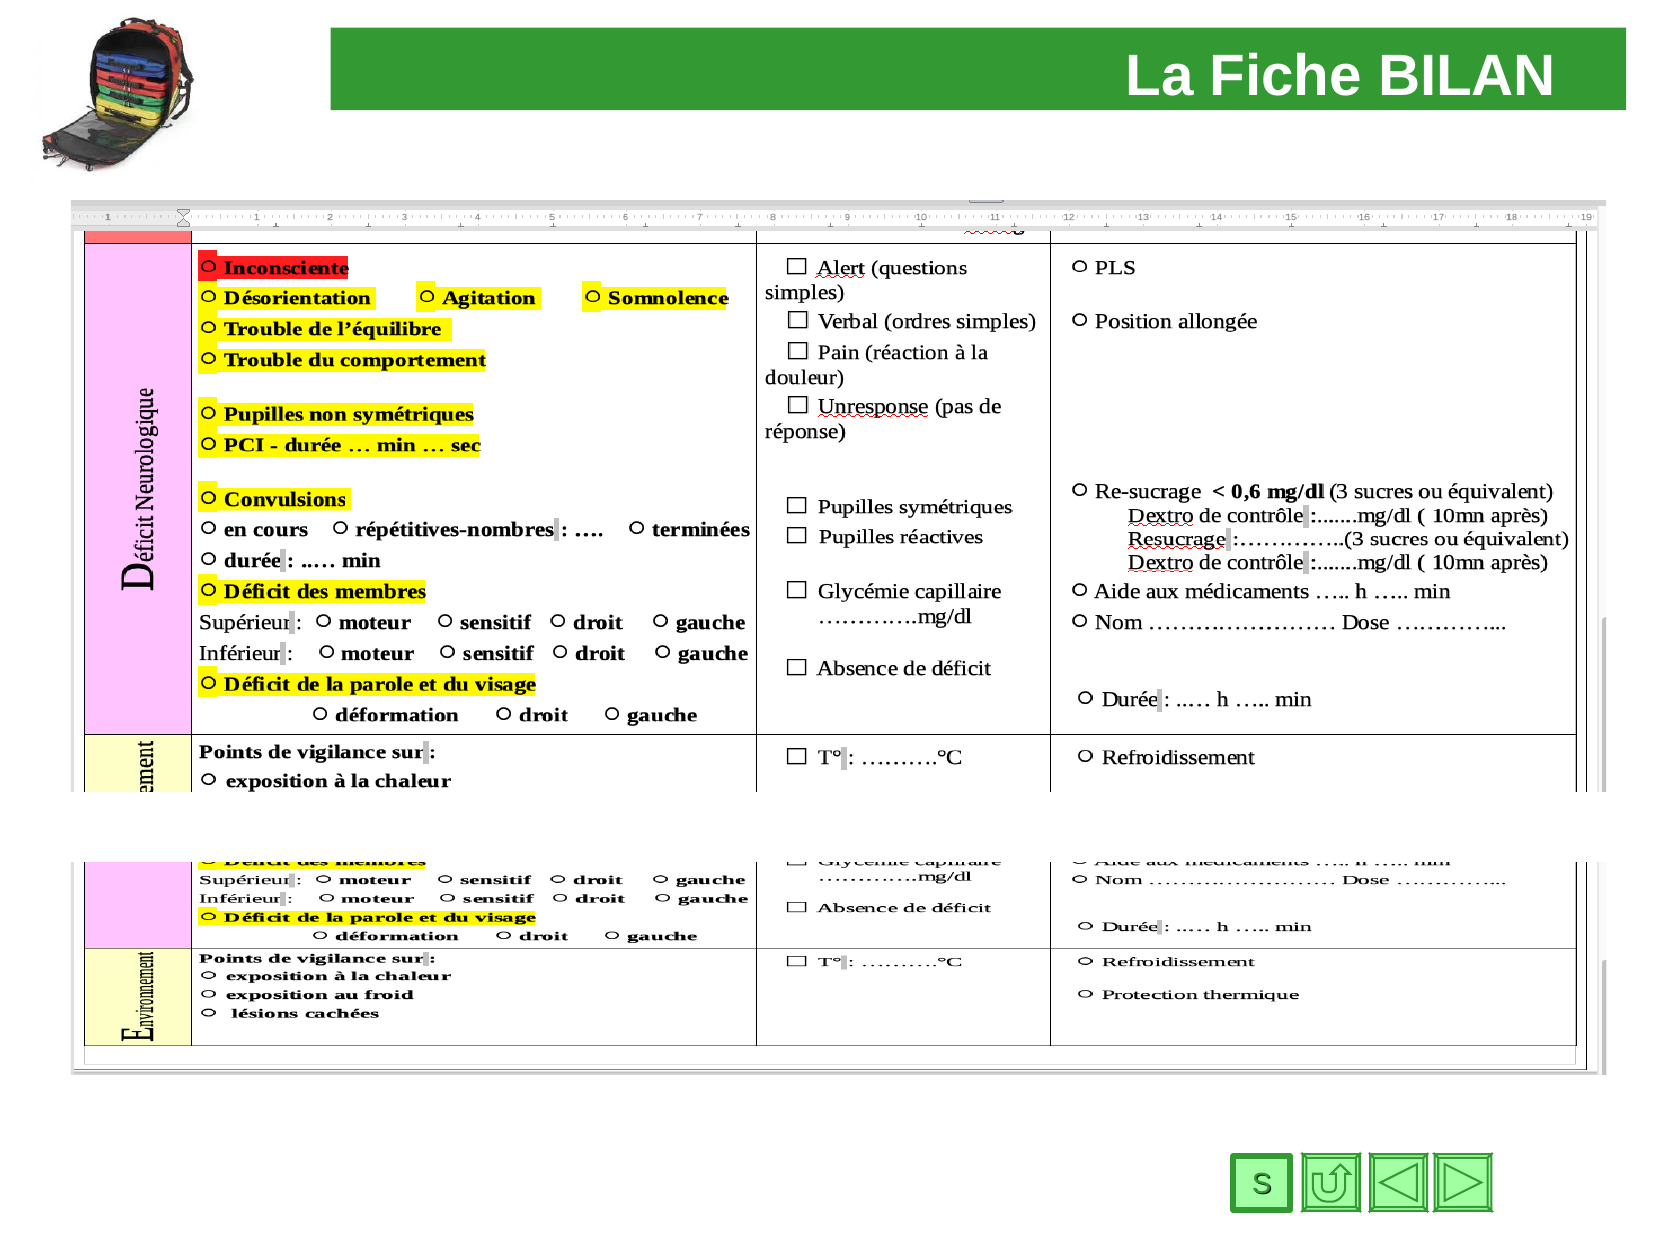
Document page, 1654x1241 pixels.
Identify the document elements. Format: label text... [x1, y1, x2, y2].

picture [70, 200, 1607, 792]
picture [70, 862, 1607, 1075]
picture [29, 5, 201, 183]
text_box La Fiche BILAN [968, 35, 1571, 116]
